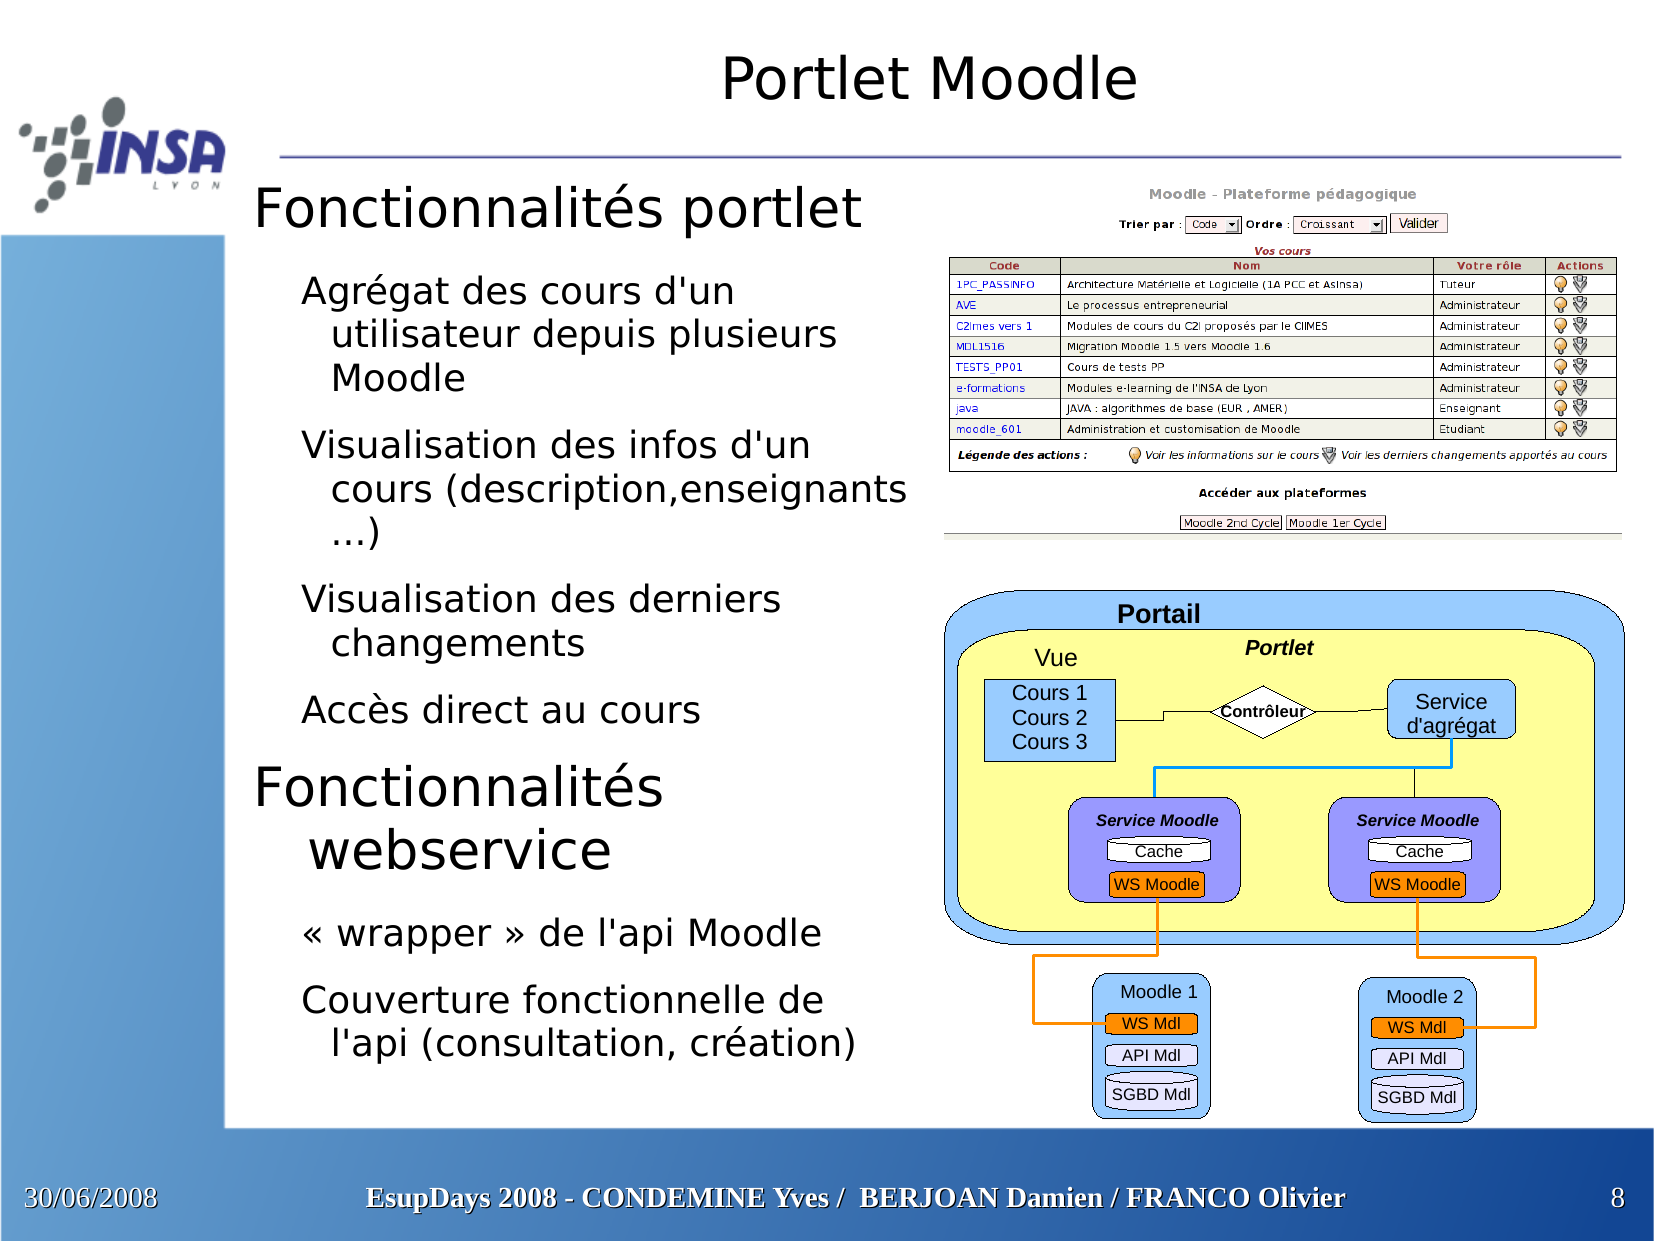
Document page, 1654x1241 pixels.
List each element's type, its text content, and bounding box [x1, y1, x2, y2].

picture [0, 0, 1654, 1241]
text_box WS Moodle [1370, 871, 1466, 898]
text_box Moodle 2 [1371, 978, 1475, 1015]
text_box Cache [1107, 838, 1211, 863]
text_box Portlet [1230, 628, 1329, 694]
text_box [1358, 977, 1477, 1123]
text_box WS Moodle [1109, 871, 1205, 898]
text_box Contrôleur [1210, 694, 1316, 739]
text_box WS Mdl [1371, 1017, 1464, 1039]
list Fonctionnalités portlet Agrégat des cours d'un utilisateur depuis plusieurs Moodle Visualisation des infos d'un cours (description,enseignants ...) Visualisation des derniers changements Accès direct au cours Fonctionnalités webservice « wrapper » de l'api Moodle Couverture fonctionnelle de l'api (consultation, création) [236, 177, 914, 1129]
text_box Portail [1102, 591, 1241, 638]
text_box [1092, 973, 1211, 1119]
text_box API Mdl [1105, 1044, 1198, 1067]
text_box [944, 590, 1625, 945]
text_box API Mdl [1371, 1048, 1464, 1070]
title Portlet Moodle [236, 11, 1625, 148]
text_box Service d'agrégat [1387, 679, 1516, 739]
text_box SGBD Mdl [1105, 1071, 1198, 1111]
text_box Cours 1 Cours 2 Cours 3 [984, 679, 1116, 762]
text_box Vue [1019, 636, 1090, 680]
text_box Moodle 1 [1105, 974, 1209, 1011]
text_box Cache [1368, 838, 1472, 863]
text_box WS Mdl [1105, 1013, 1198, 1035]
text_box Service Moodle [1341, 803, 1510, 838]
text_box Service Moodle [1081, 803, 1249, 838]
text_box SGBD Mdl [1371, 1074, 1464, 1115]
